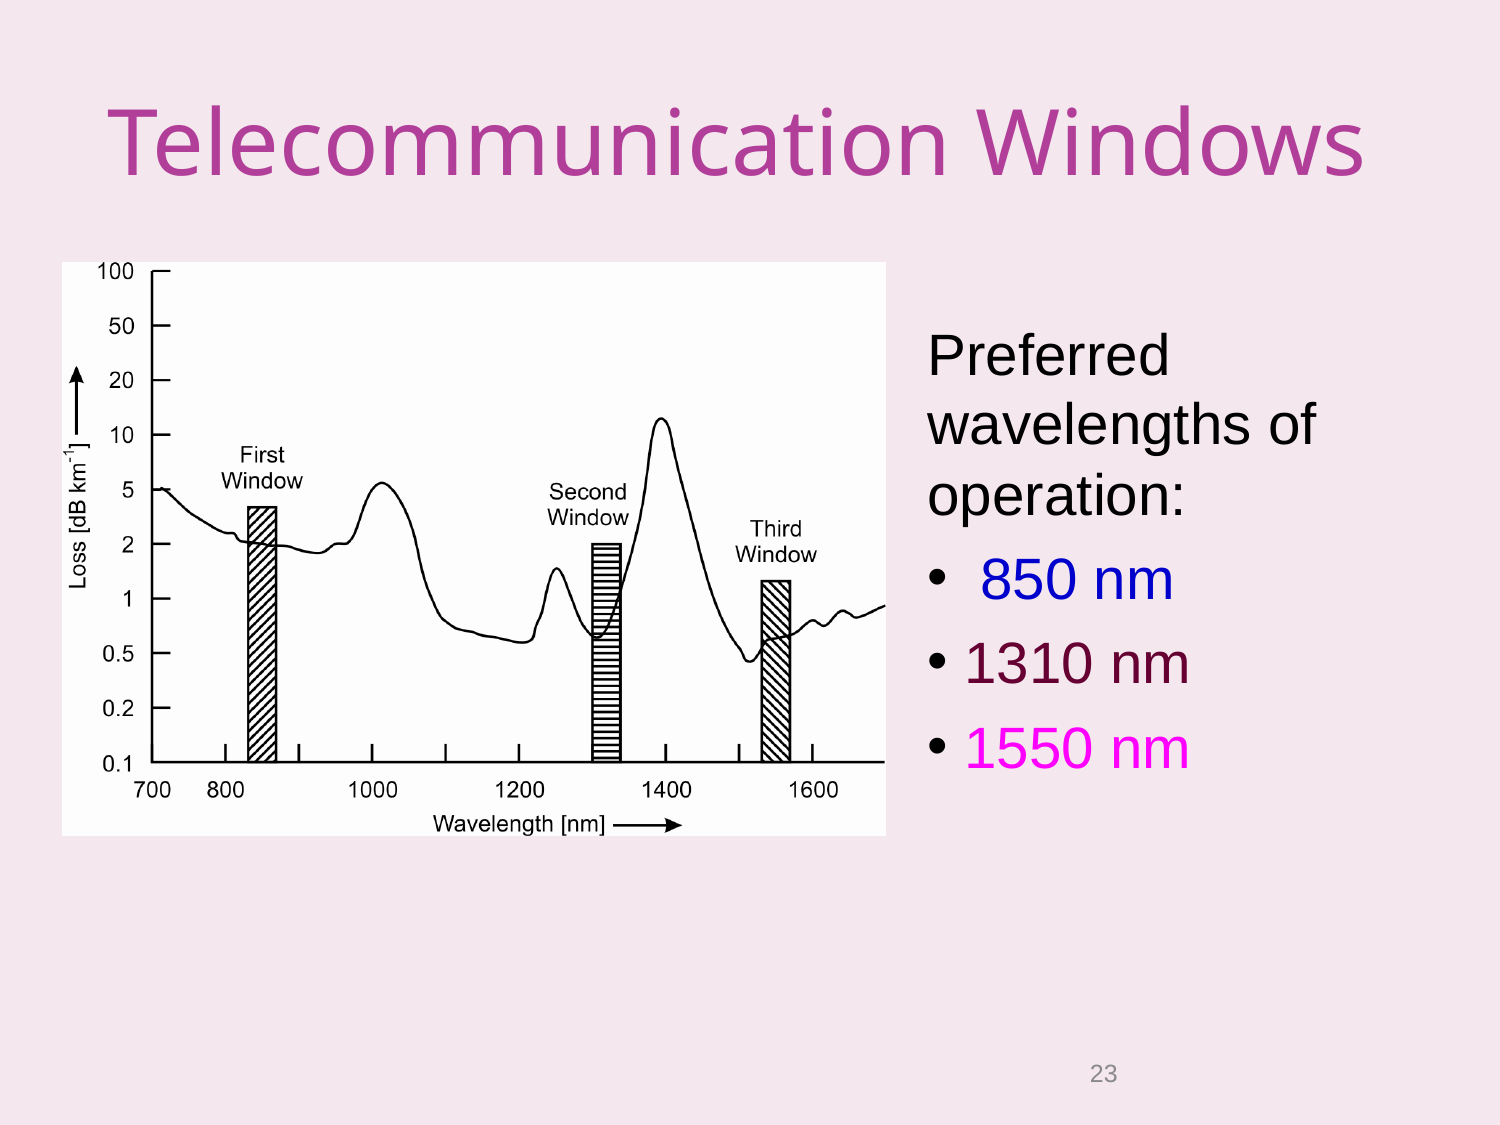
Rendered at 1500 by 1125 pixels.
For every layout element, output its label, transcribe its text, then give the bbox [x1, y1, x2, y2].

title Telecommunication Windows [75, 45, 1426, 233]
picture [62, 262, 886, 836]
text_box [1074, 1042, 1426, 1103]
list Preferred wavelengths of operation: 850 nm 1310 nm 1550 nm [912, 224, 1426, 968]
